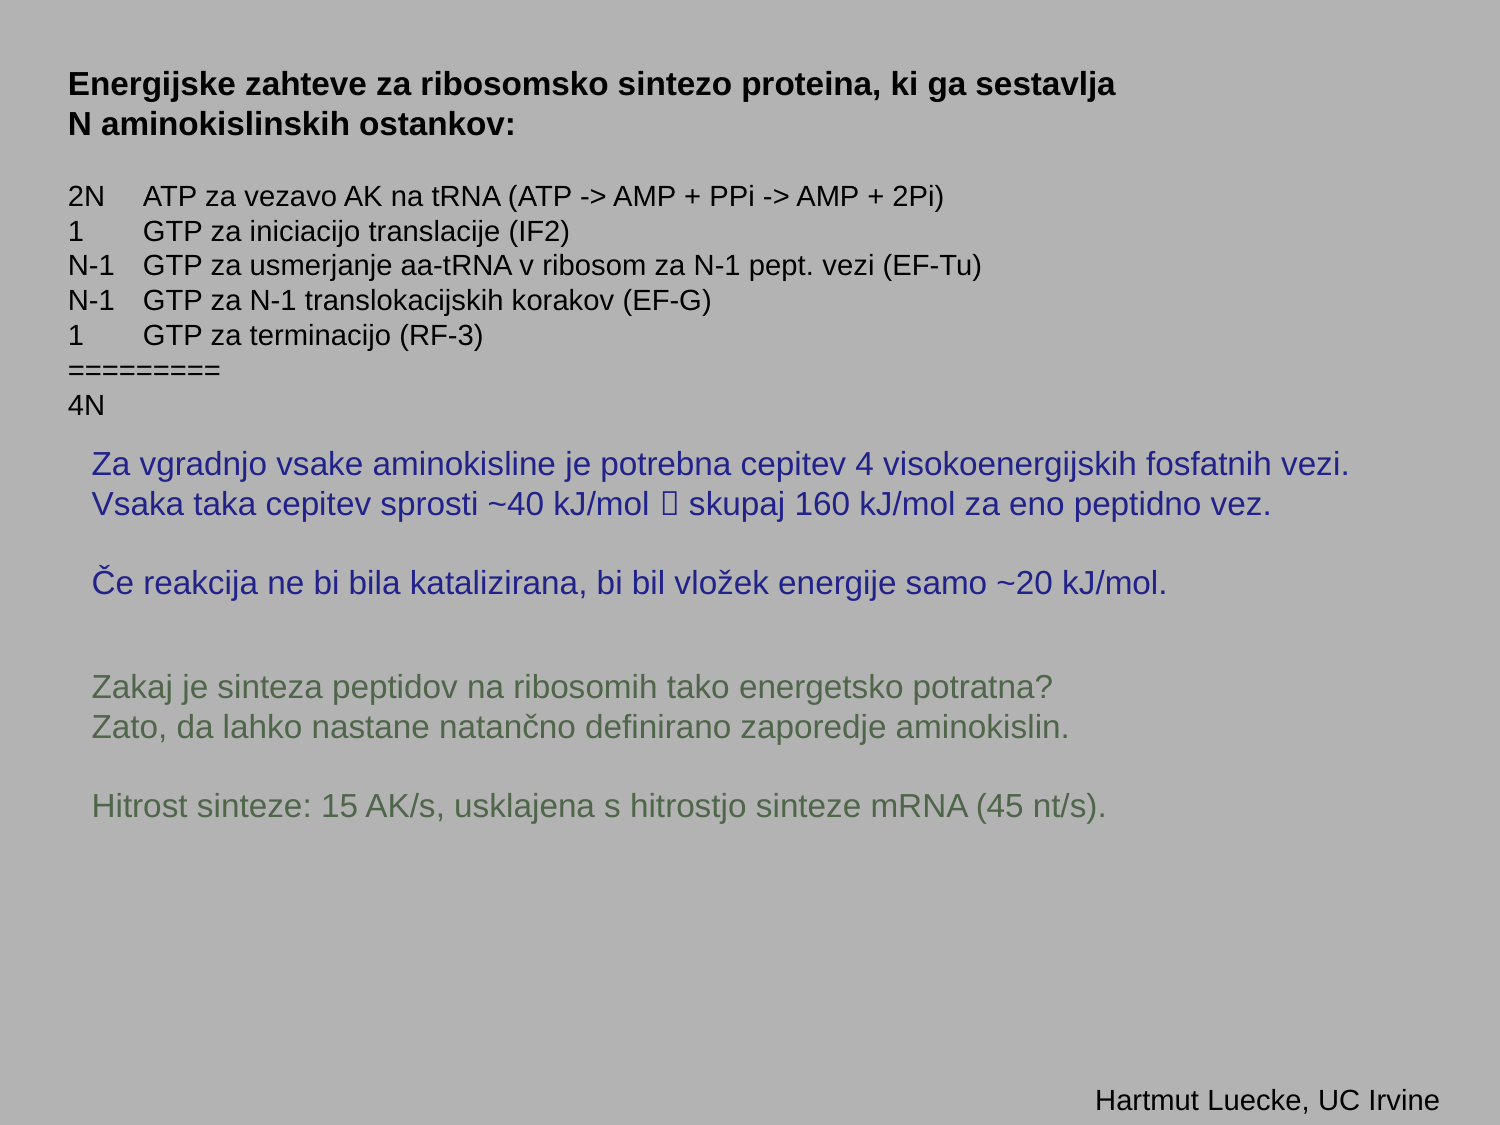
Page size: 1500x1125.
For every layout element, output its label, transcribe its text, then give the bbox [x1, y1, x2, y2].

text_box Hartmut Luecke, UC Irvine [1080, 1073, 1456, 1124]
text_box Zakaj je sinteza peptidov na ribosomih tako energetsko potratna? Zato, da lahko nastane natančno definirano zaporedje aminokislin. Hitrost sinteze: 15 AK/s, usklajena s hitrostjo sinteze mRNA (45 nt/s). [76, 657, 1270, 833]
text_box Energijske zahteve za ribosomsko sintezo proteina, ki ga sestavlja N aminokislinskih ostankov: 2N ATP za vezavo AK na tRNA (ATP -> AMP + PPi -> AMP + 2Pi) 1 GTP za iniciacijo translacije (IF2) N-1 GTP za usmerjanje aa-tRNA v ribosom za N-1 pept. vezi (EF-Tu) N-1 GTP za N-1 translokacijskih korakov (EF-G) 1 GTP za terminacijo (RF-3) ========= 4N [53, 54, 1447, 429]
text_box Za vgradnjo vsake aminokisline je potrebna cepitev 4 visokoenergijskih fosfatnih vezi. Vsaka taka cepitev sprosti ~40 kJ/mol  skupaj 160 kJ/mol za eno peptidno vez. Če reakcija ne bi bila katalizirana, bi bil vložek energije samo ~20 kJ/mol. [76, 434, 1400, 610]
